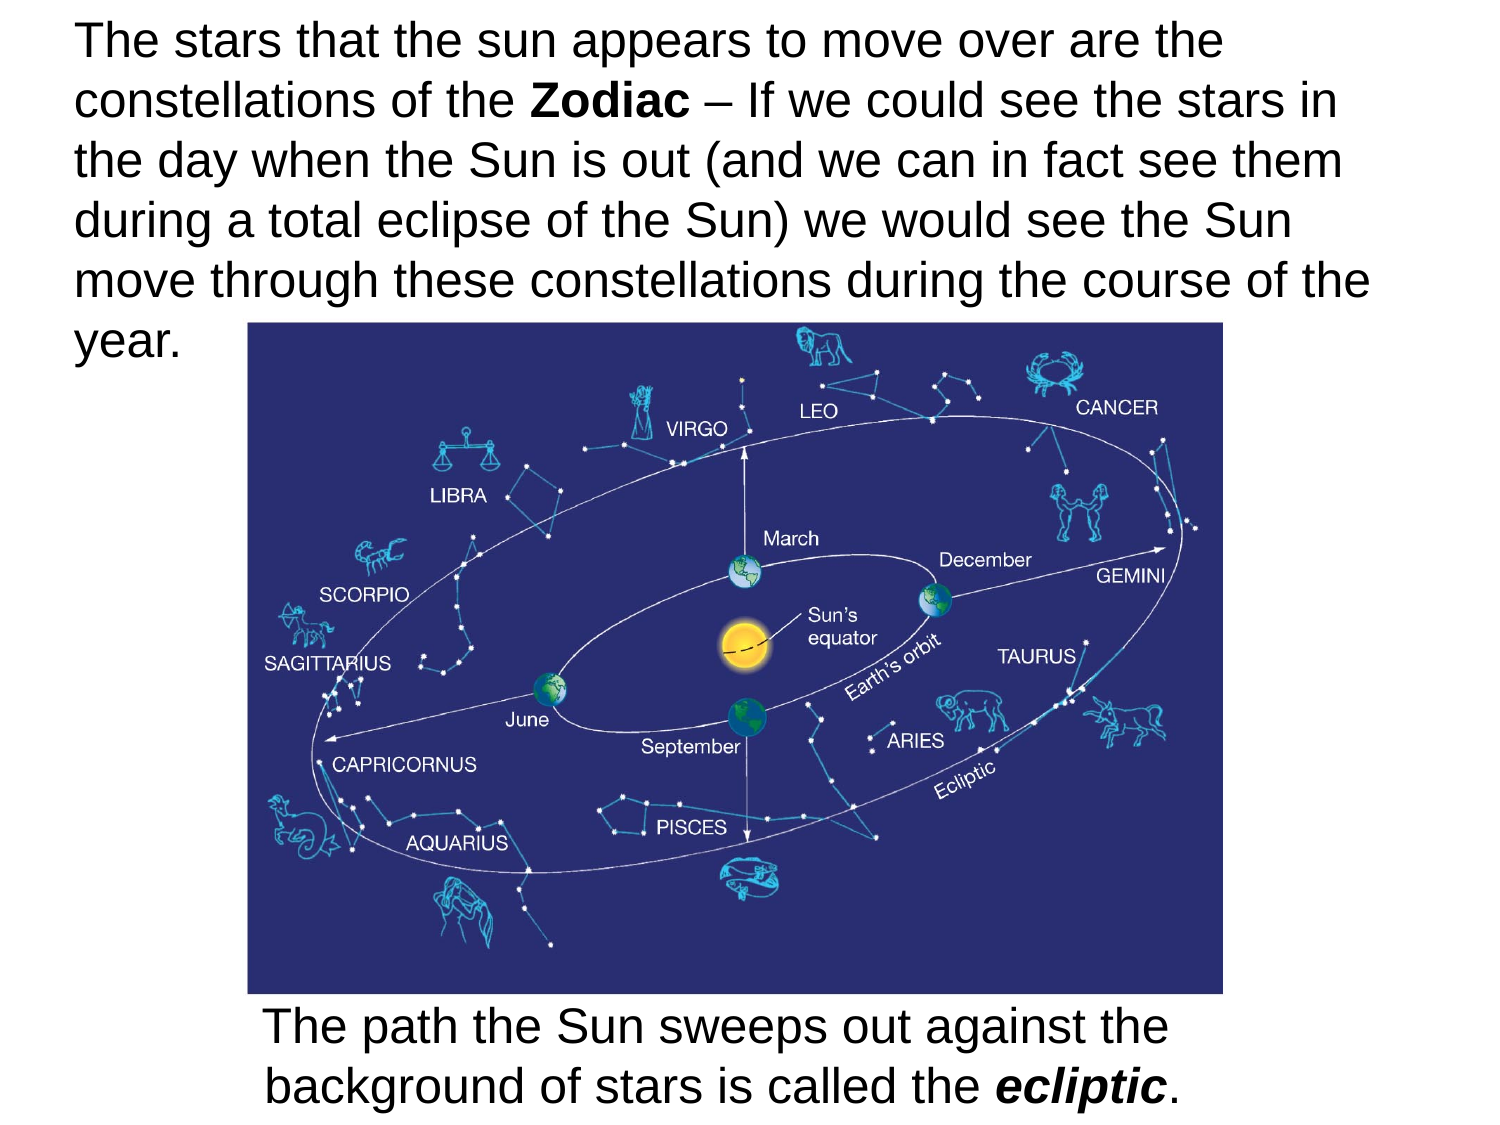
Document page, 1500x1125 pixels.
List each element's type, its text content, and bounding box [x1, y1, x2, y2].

picture [242, 375, 1227, 985]
text_box The path the Sun sweeps out against the background of stars is called the ecliptic. [109, 985, 1337, 1121]
text_box The stars that the sun appears to move over are the constellations of the Zodiac – If we could see the stars in the day when the Sun is out (and we can in fact see them during a total eclipse of the Sun) we would see the Sun move through these constellations during the course of the year. [59, 0, 1408, 375]
